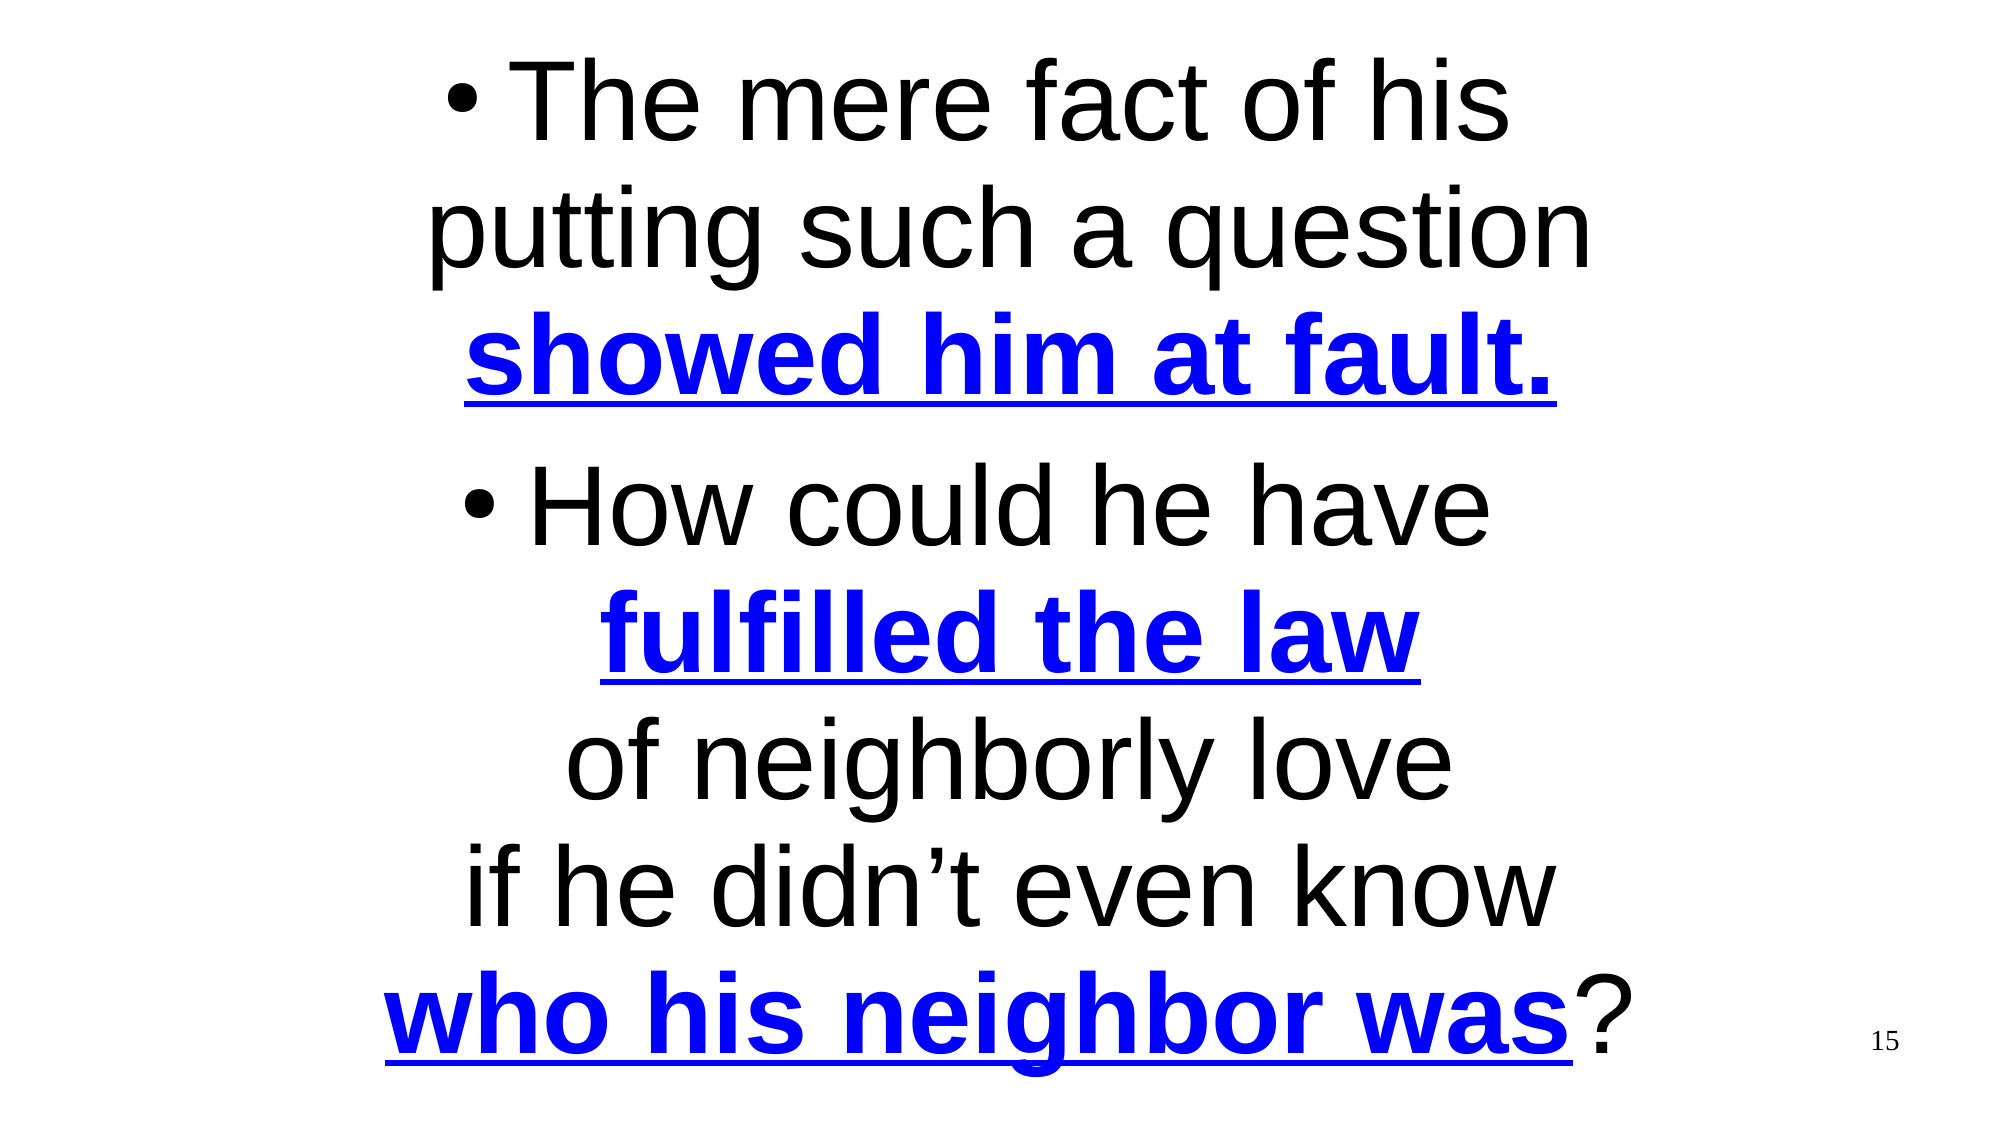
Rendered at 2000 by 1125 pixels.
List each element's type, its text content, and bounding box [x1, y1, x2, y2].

list The mere fact of his putting such a question showed him at fault. How could he have fulfilled the law of neighborly love if he didn’t even know who his neighbor was? [37, 37, 1951, 1088]
